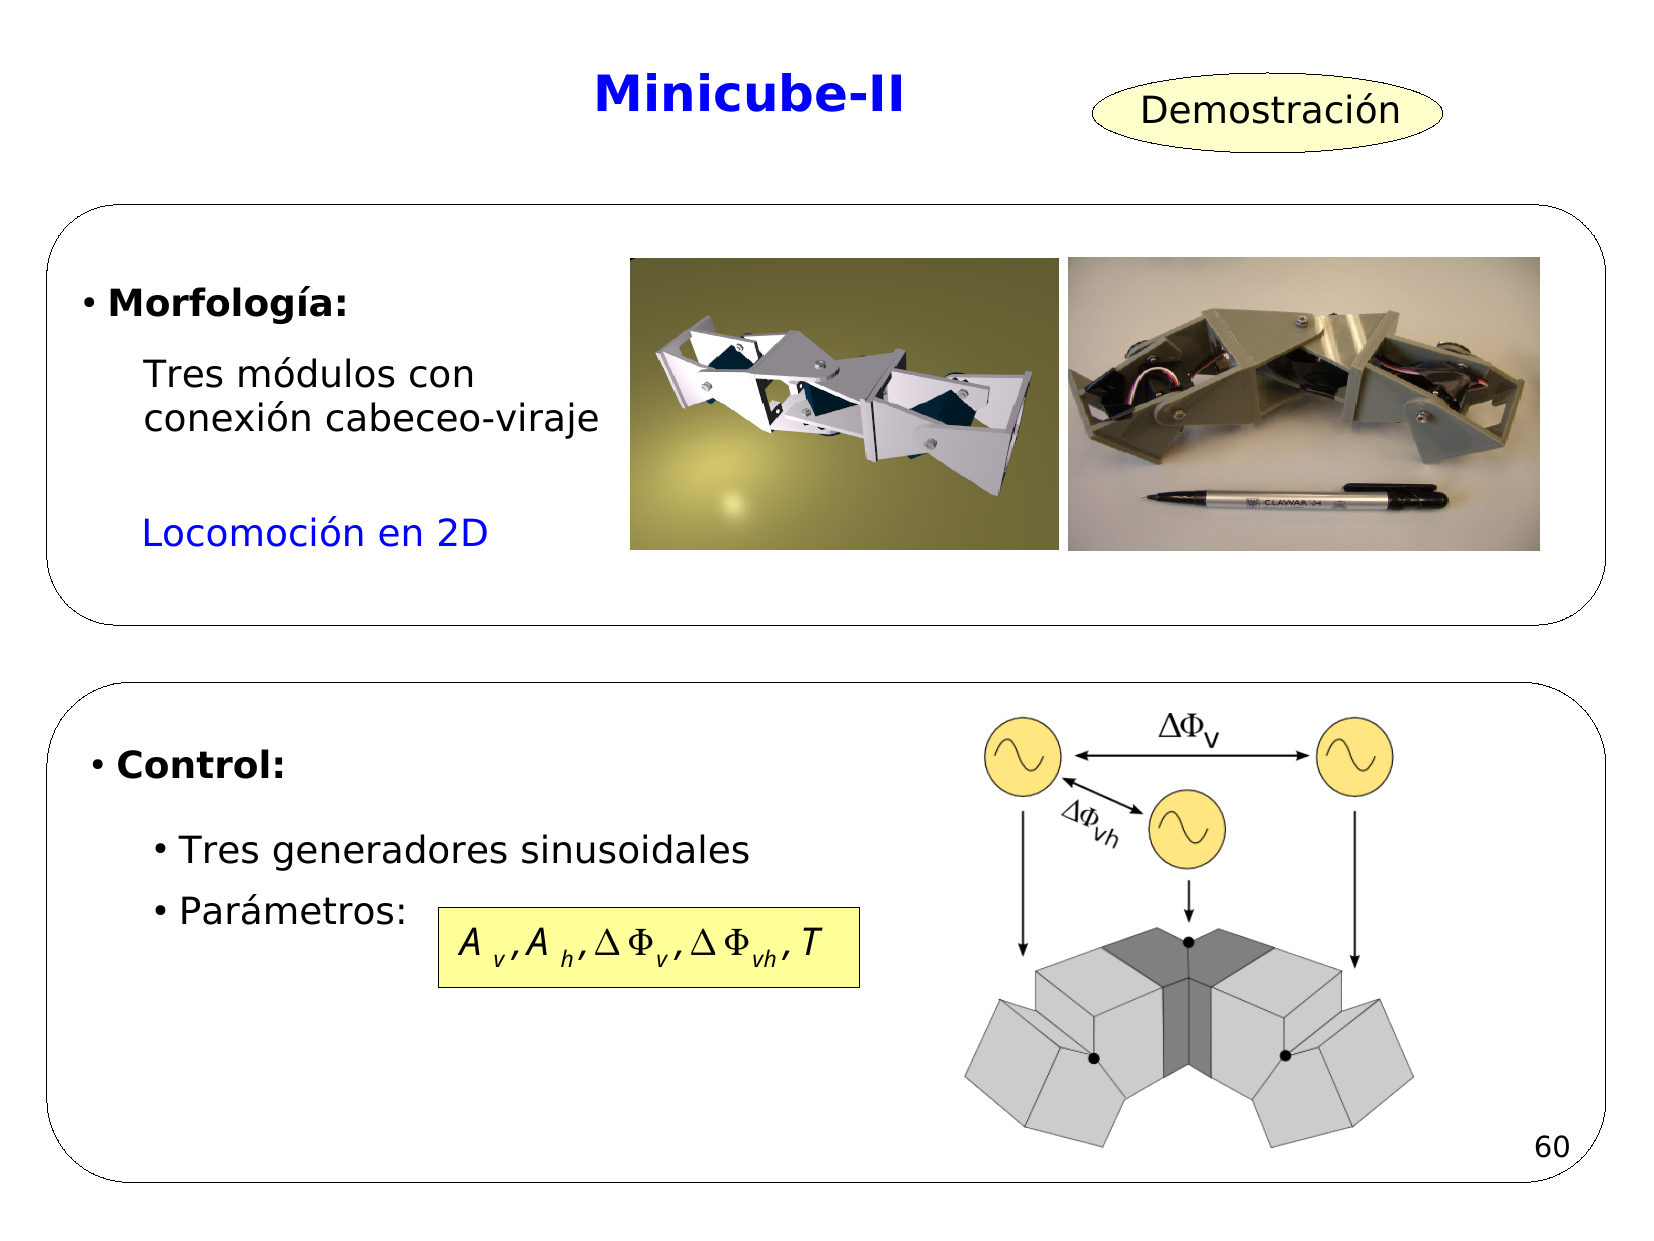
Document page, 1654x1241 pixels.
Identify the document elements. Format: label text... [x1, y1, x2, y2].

text_box Minicube-II [578, 57, 921, 131]
picture [964, 713, 1414, 1148]
text_box [438, 907, 860, 988]
text_box Tres generadores sinusoidales Parámetros: [138, 821, 766, 941]
text_box Locomoción en 2D [126, 504, 505, 563]
text_box [1092, 89, 1125, 137]
picture [630, 258, 1059, 550]
picture [1068, 257, 1540, 551]
text_box [1162, 72, 1373, 81]
text_box [1142, 141, 1393, 153]
text_box Tres módulos con conexión cabeceo-viraje [128, 345, 630, 448]
text_box [1417, 92, 1443, 134]
text_box Demostración [1125, 81, 1417, 141]
chart [450, 920, 833, 975]
text_box Morfología: [67, 274, 378, 333]
text_box Control: [76, 736, 302, 795]
